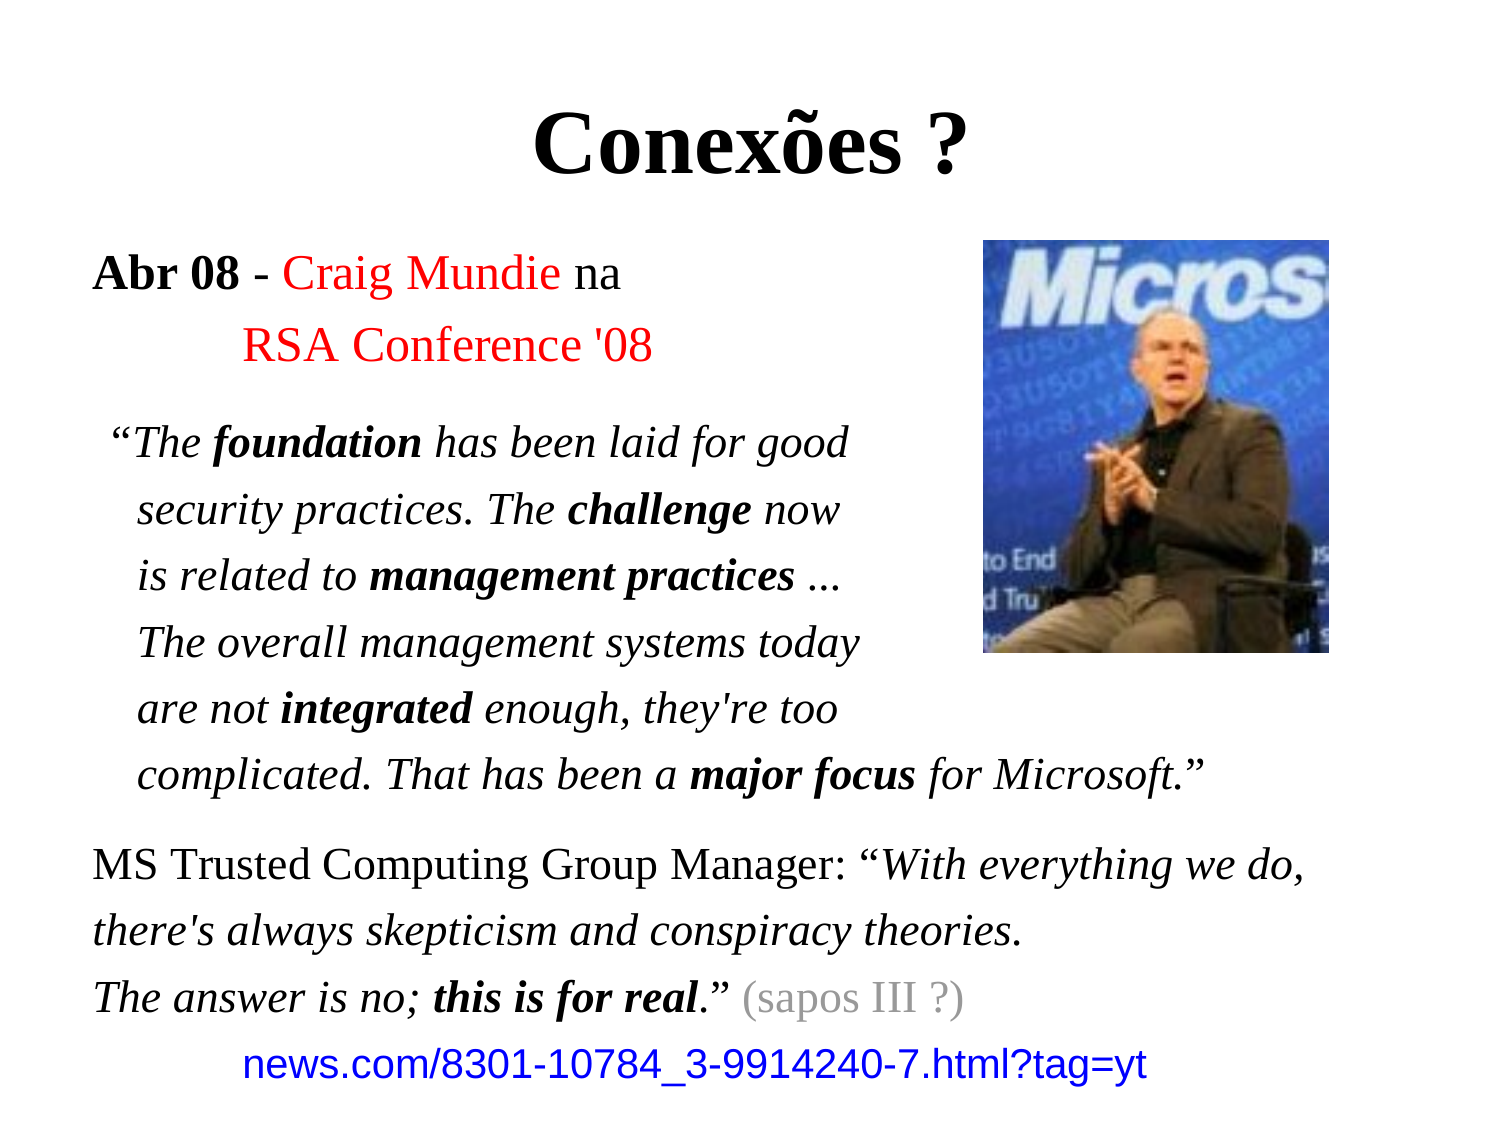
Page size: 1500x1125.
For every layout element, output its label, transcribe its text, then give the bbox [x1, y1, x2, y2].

picture [983, 240, 1329, 653]
text_box Abr 08 - Craig Mundie na RSA Conference '08 “The foundation has been laid for good security practices. The challenge now is related to management practices ... The overall management systems today are not integrated enough, they're too complicated. That has been a major focus for Microsoft.” MS Trusted Computing Group Manager: “With everything we do, there's always skepticism and conspiracy theories. The answer is no; this is for real.” (sapos III ?) news.com/8301-10784_3-9914240-7.html?tag=yt [77, 220, 1361, 1104]
title Conexões ? [87, 62, 1416, 223]
